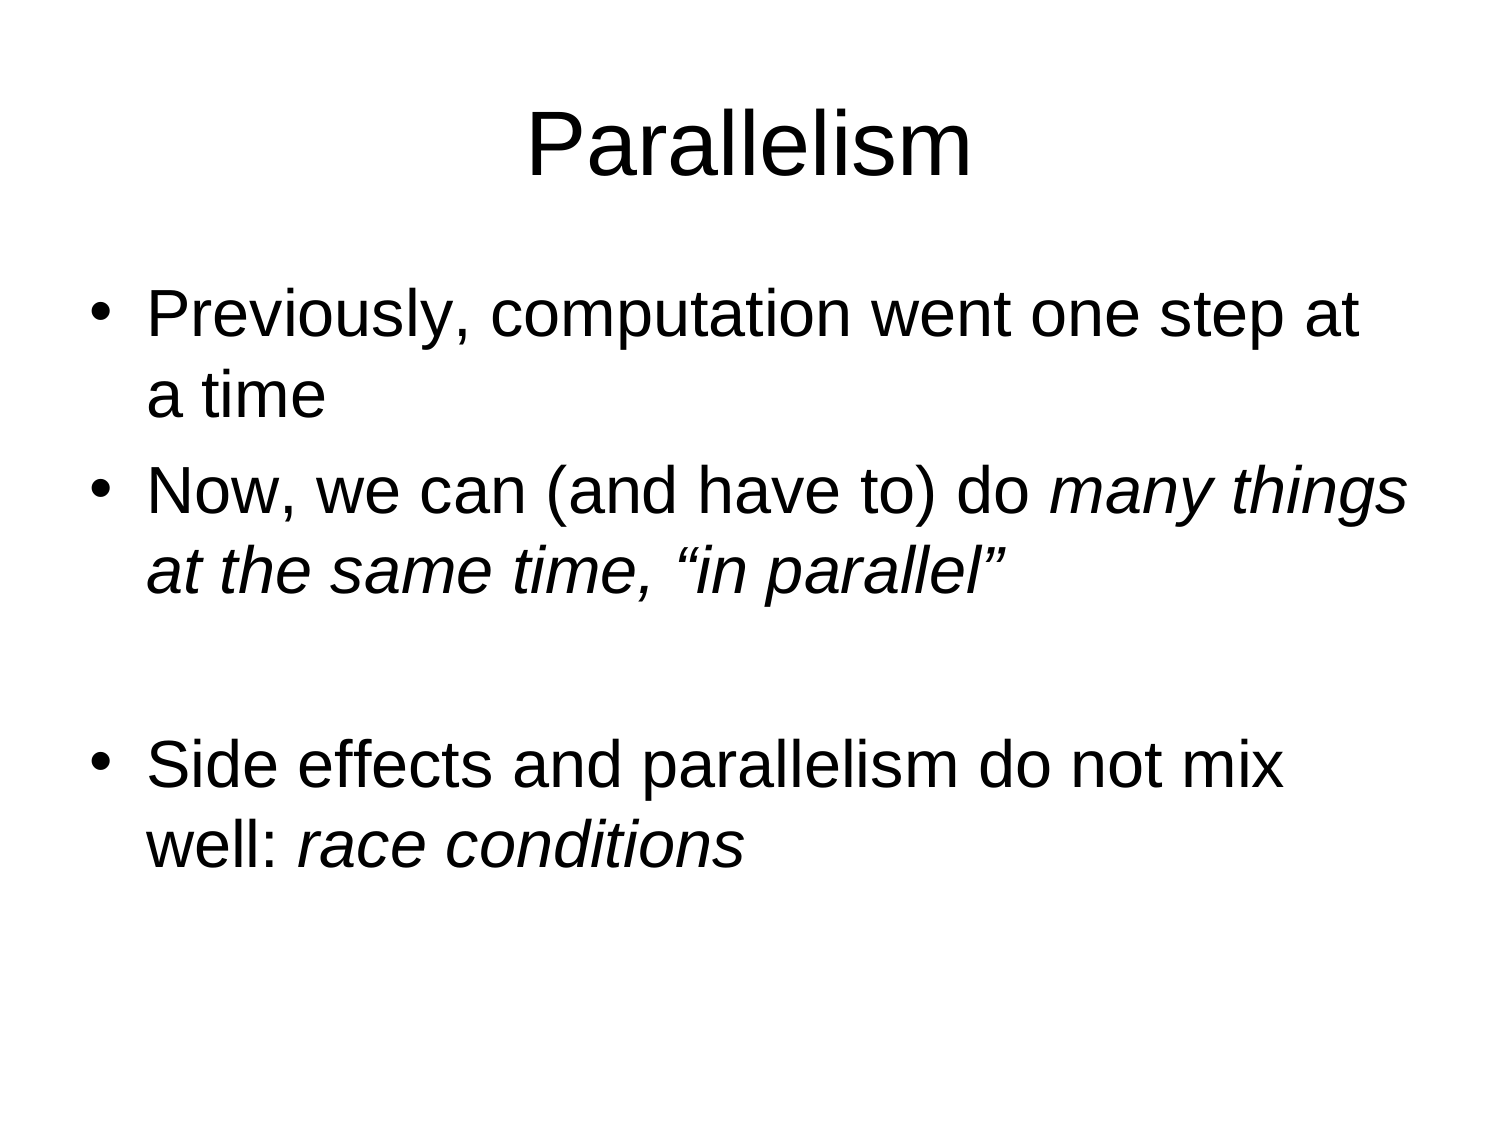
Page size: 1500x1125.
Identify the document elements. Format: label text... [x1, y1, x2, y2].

title Parallelism [75, 44, 1426, 233]
list Previously, computation went one step at a time Now, we can (and have to) do many things at the same time, “in parallel” Side effects and parallelism do not mix well: race conditions [75, 262, 1426, 1005]
